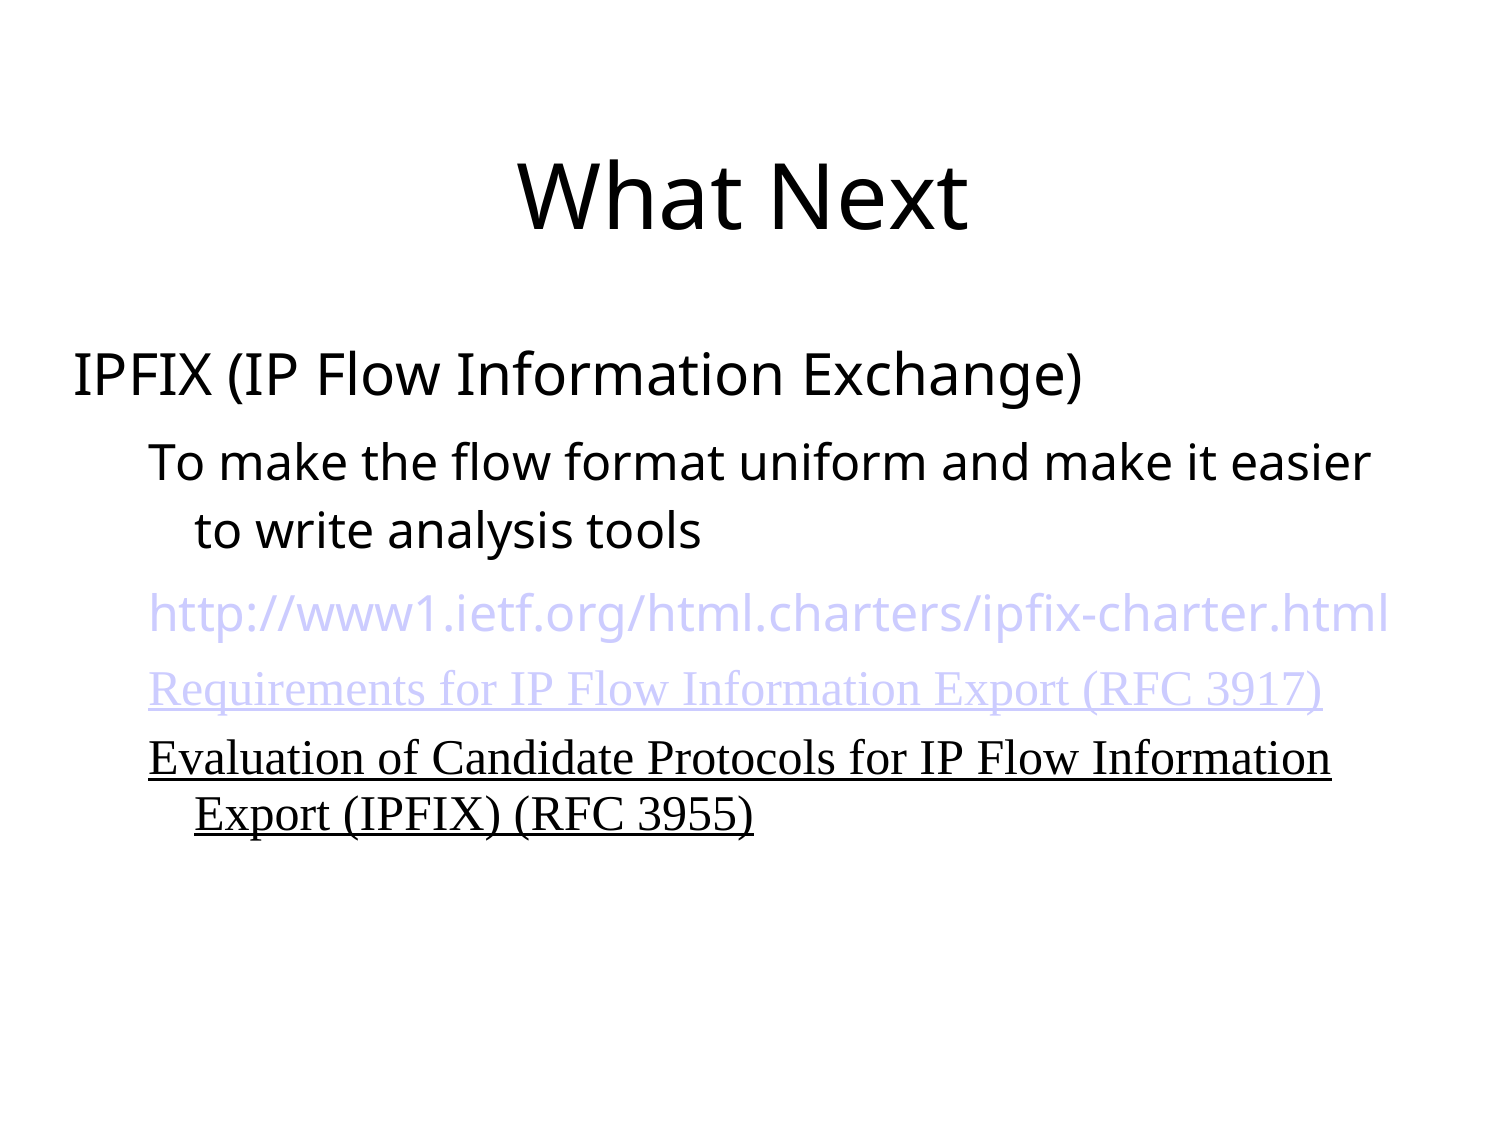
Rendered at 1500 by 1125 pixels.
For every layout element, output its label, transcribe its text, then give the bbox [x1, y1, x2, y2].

list IPFIX (IP Flow Information Exchange)‏ To make the flow format uniform and make it easier to write analysis tools http://www1.ietf.org/html.charters/ipfix-charter.html Requirements for IP Flow Information Export (RFC 3917) Evaluation of Candidate Protocols for IP Flow Information Export (IPFIX) (RFC 3955)‏ [59, 324, 1447, 1011]
title What Next [112, 62, 1388, 324]
